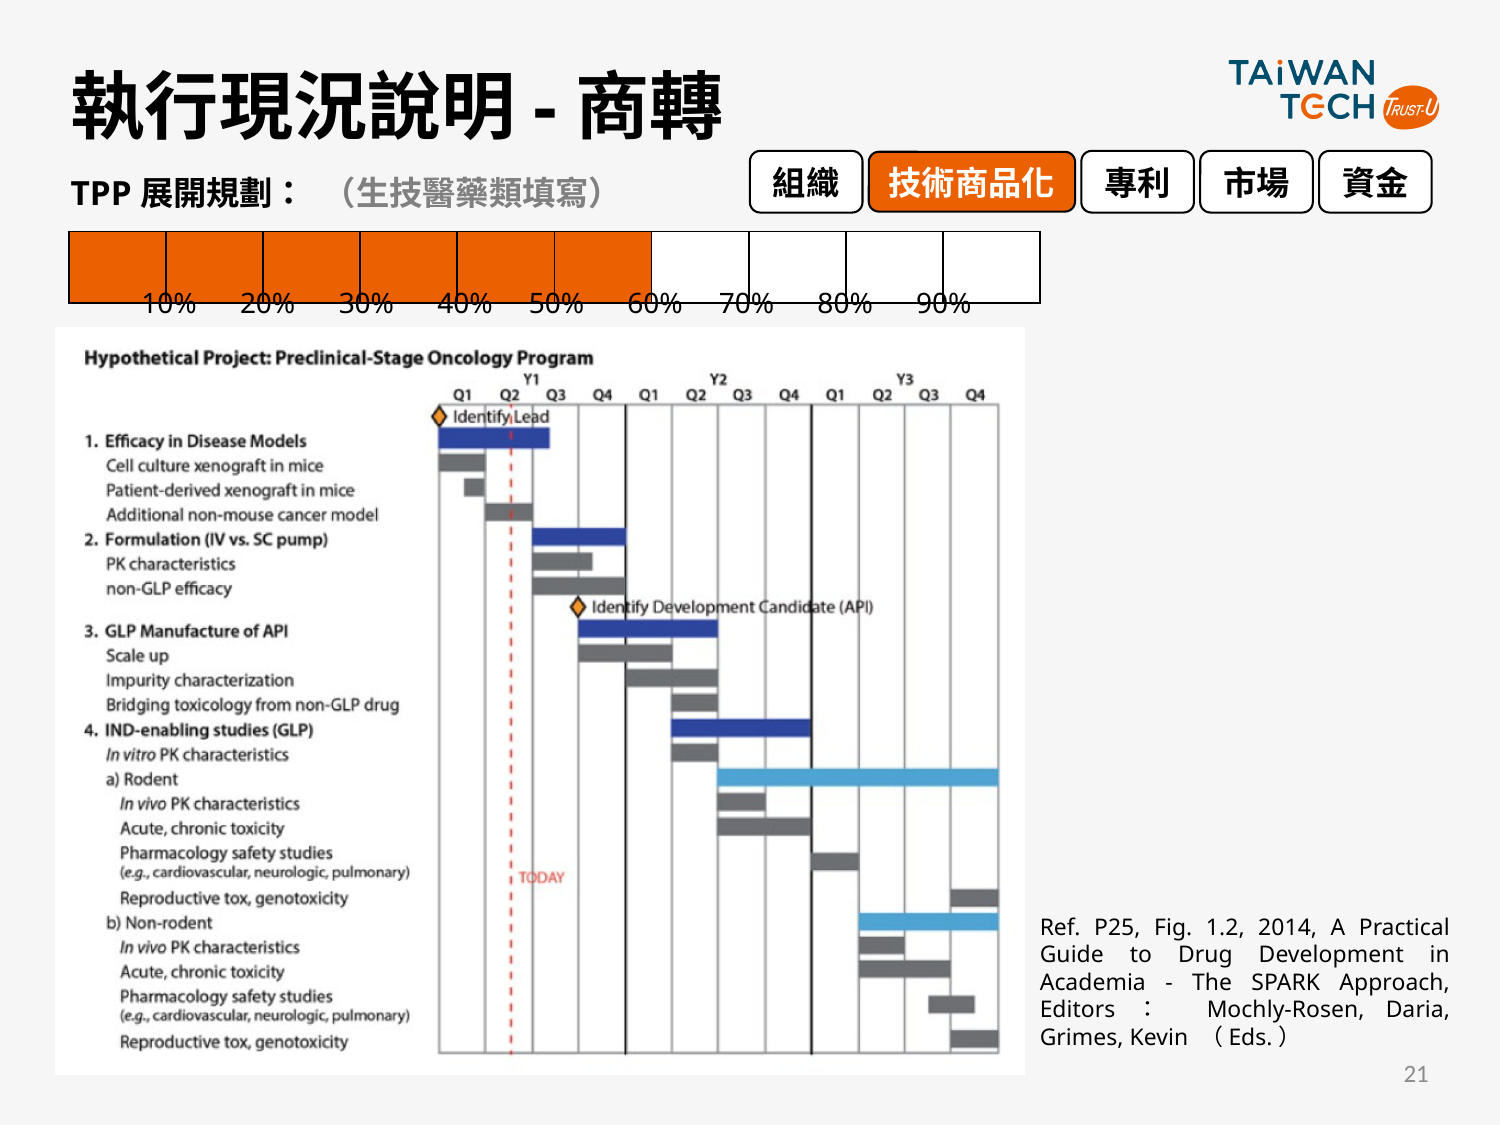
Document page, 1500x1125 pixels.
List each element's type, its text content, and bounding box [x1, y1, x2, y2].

text_box 組織 [749, 150, 863, 164]
table_header [458, 232, 554, 278]
text_box Ref. P25, Fig. 1.2, 2014, A Practical Guide to Drug Development in Academia - The SPARK Approach, Editors： Mochly-Rosen, Daria, Grimes, Kevin （Eds.） [1025, 905, 1466, 1058]
title 執行現況說明-商轉 [55, 33, 1444, 156]
table_header [555, 232, 651, 278]
text_box 市場 [1200, 150, 1313, 164]
table_header [167, 232, 262, 278]
table_header [944, 232, 1039, 278]
table_header [70, 232, 165, 302]
text_box 技術商品化 [868, 151, 1076, 164]
table_header [652, 232, 748, 278]
table_header [750, 232, 845, 278]
table_header [264, 232, 359, 278]
table_header [847, 232, 942, 278]
text_box 10% 20% 30% 40% 50% 60% 70% 80% 90% [126, 278, 1485, 328]
text_box TPP展開規劃： （生技醫藥類填寫） [55, 164, 1476, 220]
slide_number <編號> [1106, 1058, 1445, 1103]
text_box 資金 [1319, 150, 1432, 164]
picture [55, 327, 1025, 1075]
table_header [361, 232, 456, 278]
text_box 專利 [1081, 150, 1194, 164]
